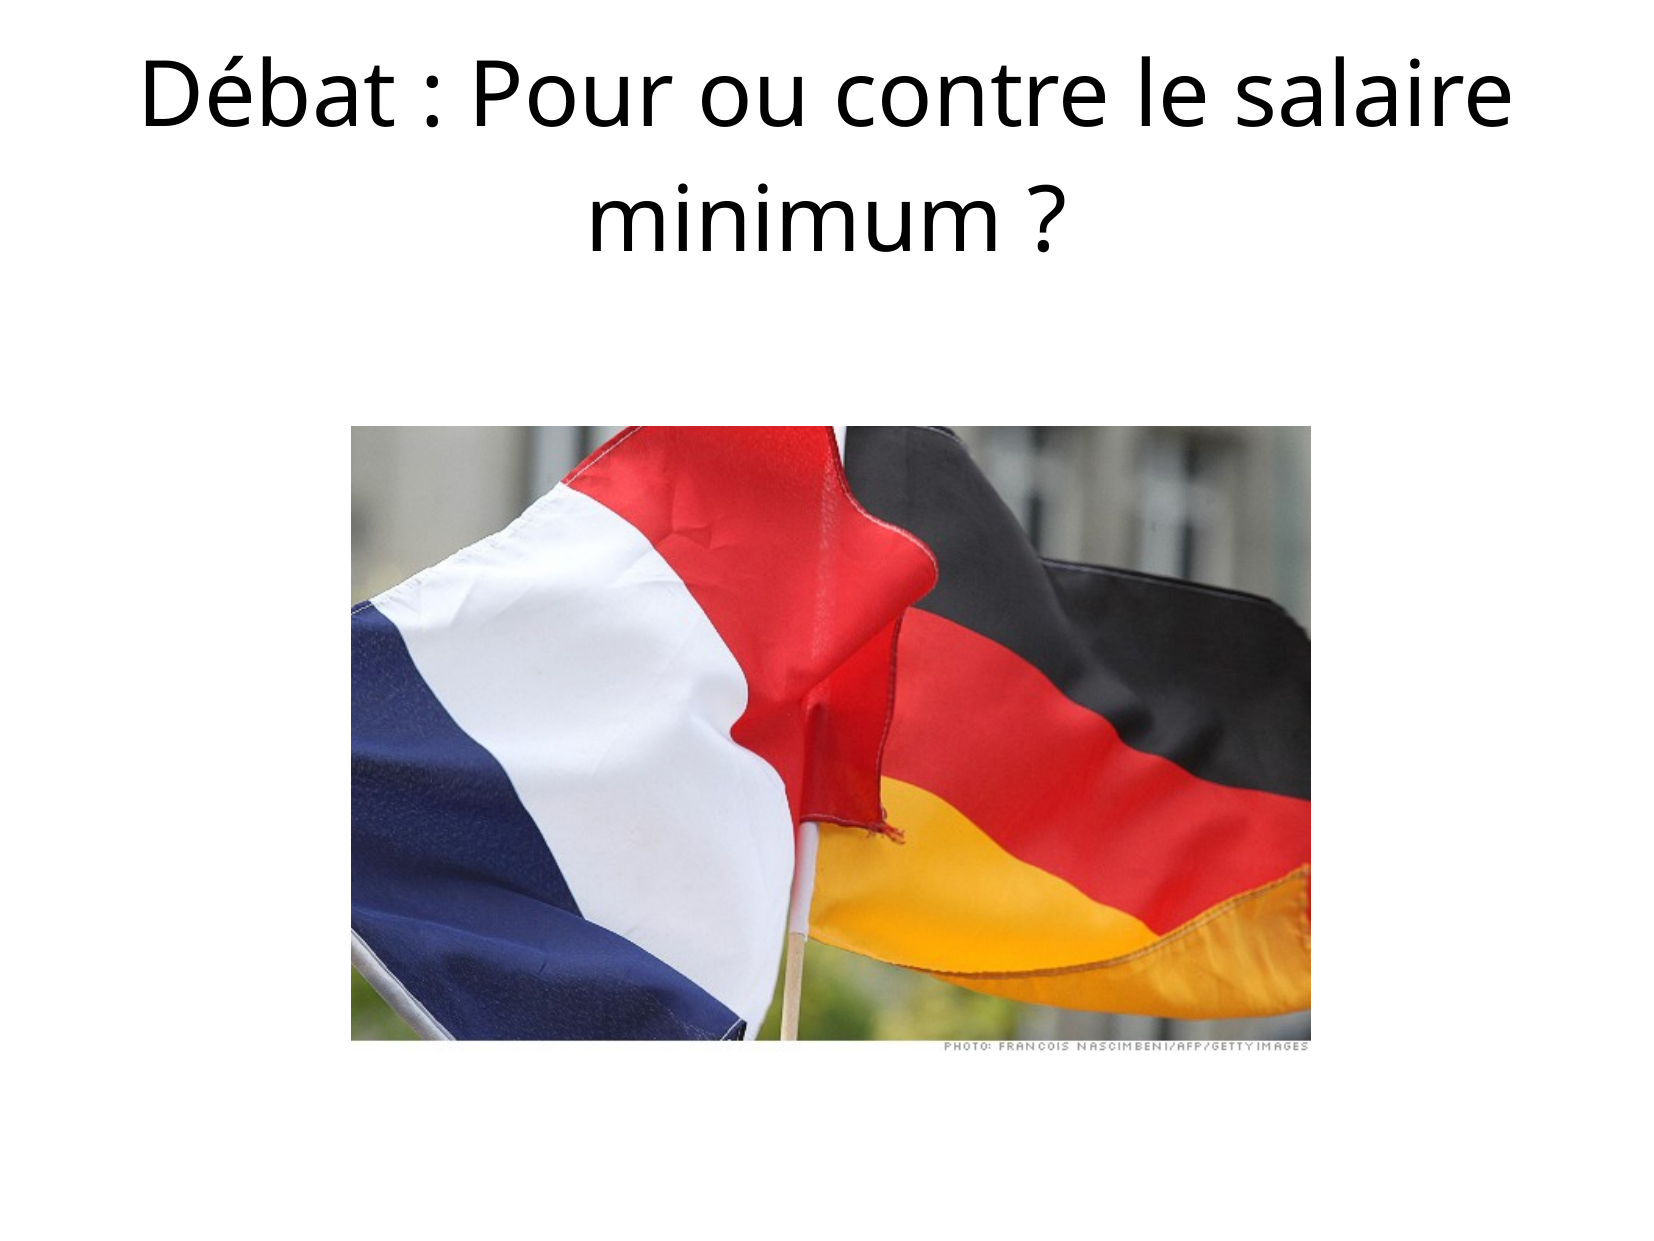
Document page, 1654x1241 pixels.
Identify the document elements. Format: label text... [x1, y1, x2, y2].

picture [351, 426, 1311, 1052]
title Débat : Pour ou contre le salaire minimum ? [82, 41, 1571, 265]
